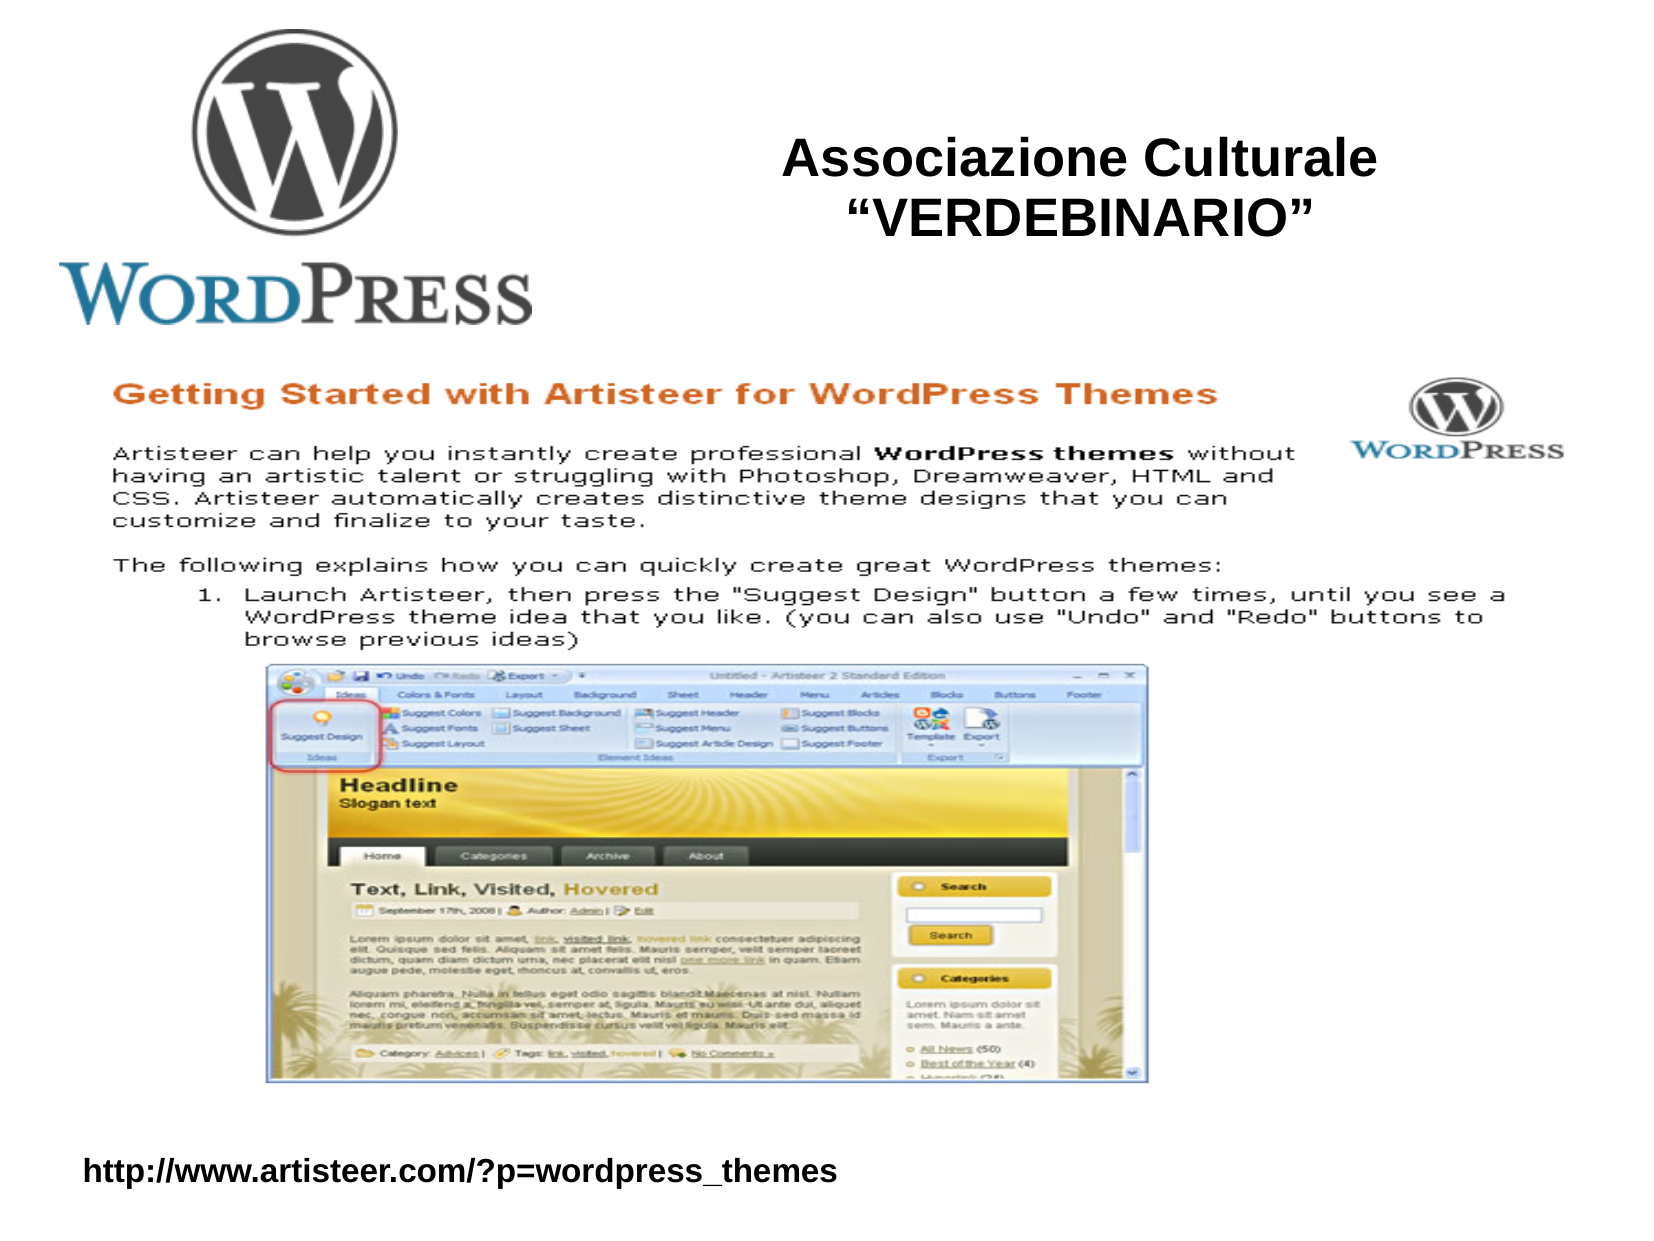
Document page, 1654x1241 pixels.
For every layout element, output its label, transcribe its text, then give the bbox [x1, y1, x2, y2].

picture [59, 29, 532, 325]
title Associazione Culturale “VERDEBINARIO” [590, 50, 1571, 325]
title http://www.artisteer.com/?p=wordpress_themes [82, 1122, 1063, 1221]
picture [59, 354, 1595, 1093]
